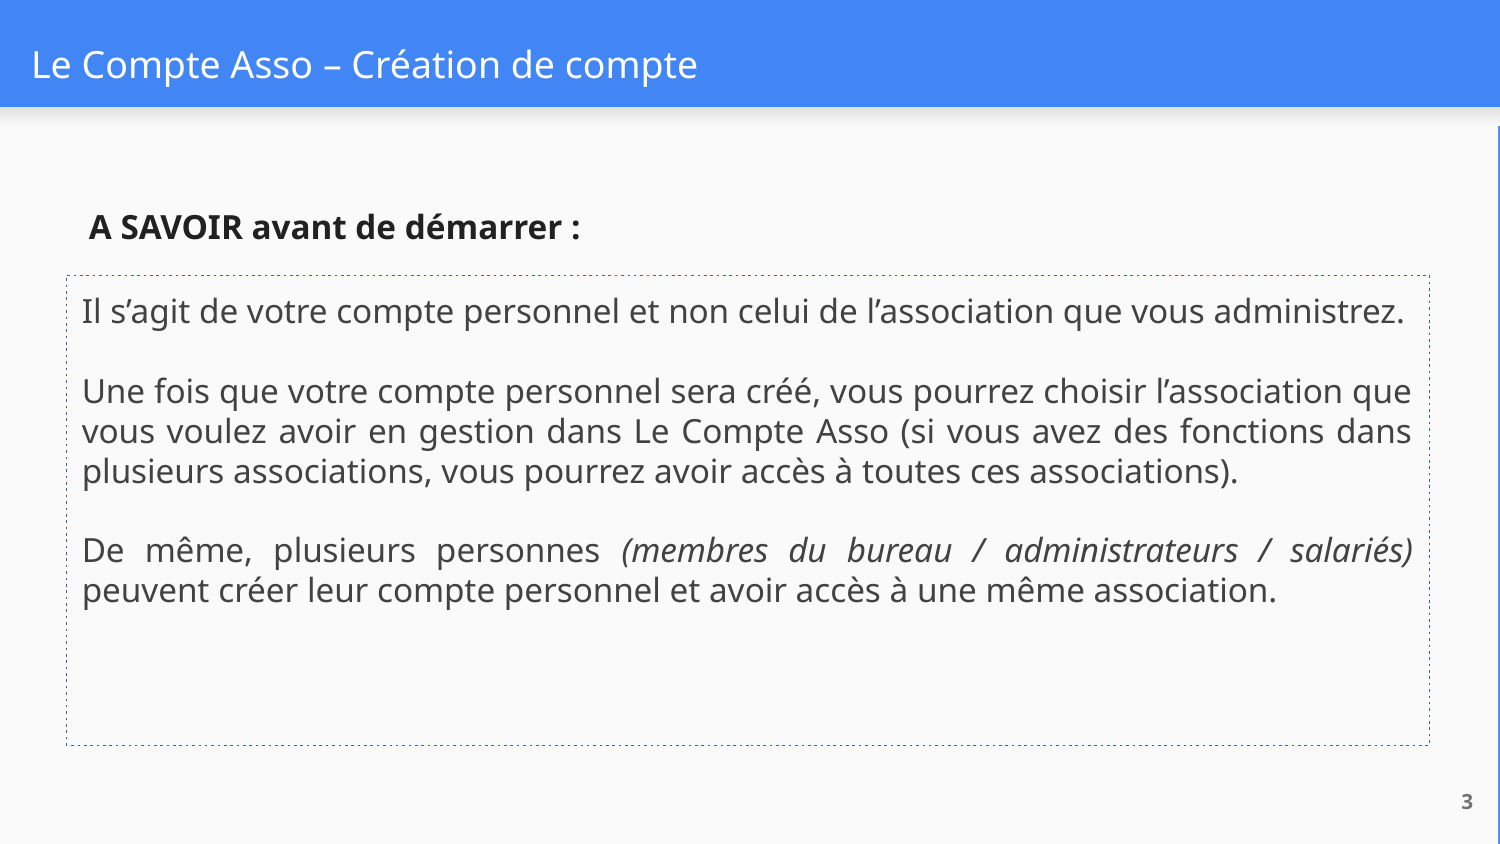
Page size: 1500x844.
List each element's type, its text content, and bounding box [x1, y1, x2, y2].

slide_number <numéro> [1398, 770, 1489, 835]
title Le Compte Asso – Création de compte [16, 2, 1464, 102]
list A SAVOIR avant de démarrer : [73, 191, 1423, 256]
list Il s’agit de votre compte personnel et non celui de l’association que vous administrez. Une fois que votre compte personnel sera créé, vous pourrez choisir l’association que vous voulez avoir en gestion dans Le Compte Asso (si vous avez des fonctions dans plusieurs associations, vous pourrez avoir accès à toutes ces associations). De même, plusieurs personnes (membres du bureau / administrateurs / salariés) peuvent créer leur compte personnel et avoir accès à une même association. [66, 275, 1430, 746]
